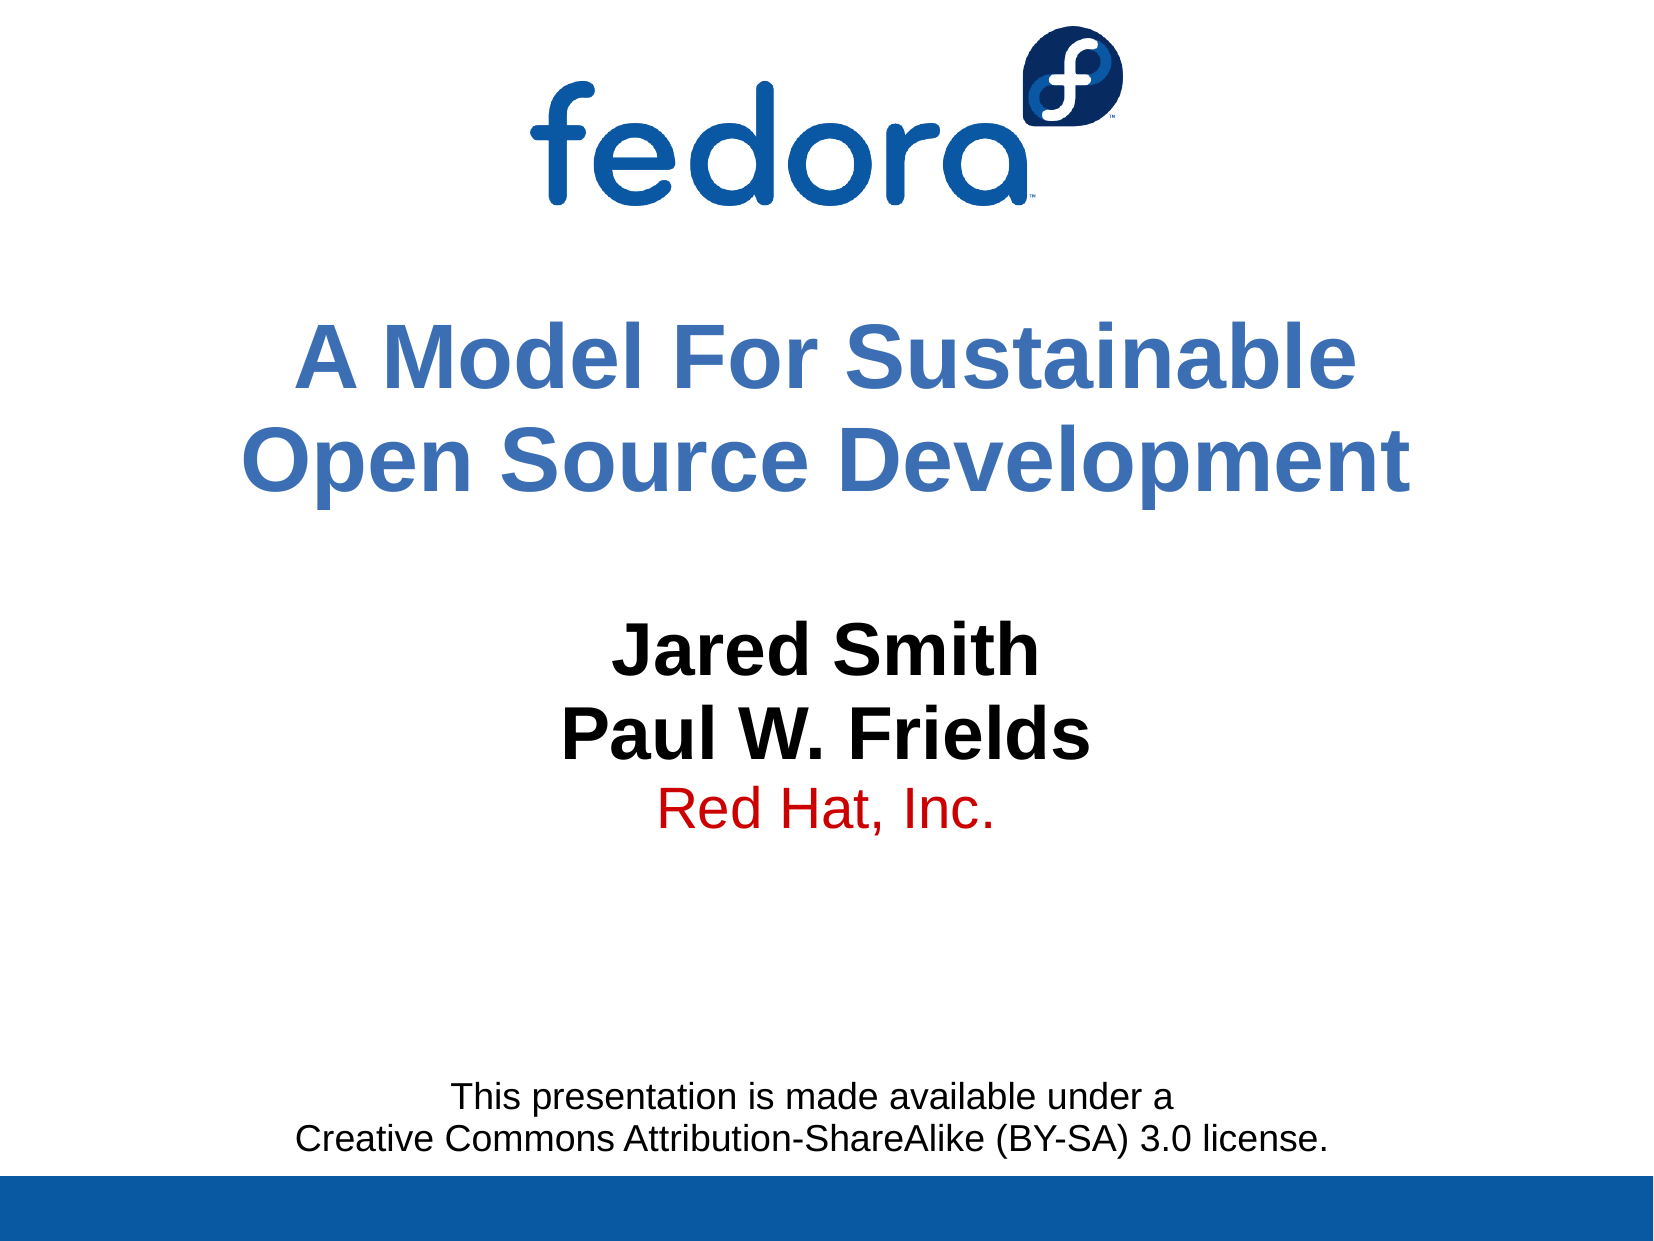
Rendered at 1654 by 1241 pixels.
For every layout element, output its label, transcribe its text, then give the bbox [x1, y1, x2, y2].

picture [530, 26, 1123, 206]
title A Model For Sustainable Open Source Development [82, 305, 1571, 511]
text_box Jared Smith Paul W. Frields Red Hat, Inc. [113, 600, 1539, 950]
picture [0, 1176, 1654, 1241]
text_box This presentation is made available under a Creative Commons Attribution-ShareAlike (BY-SA) 3.0 license. [268, 1067, 1356, 1167]
